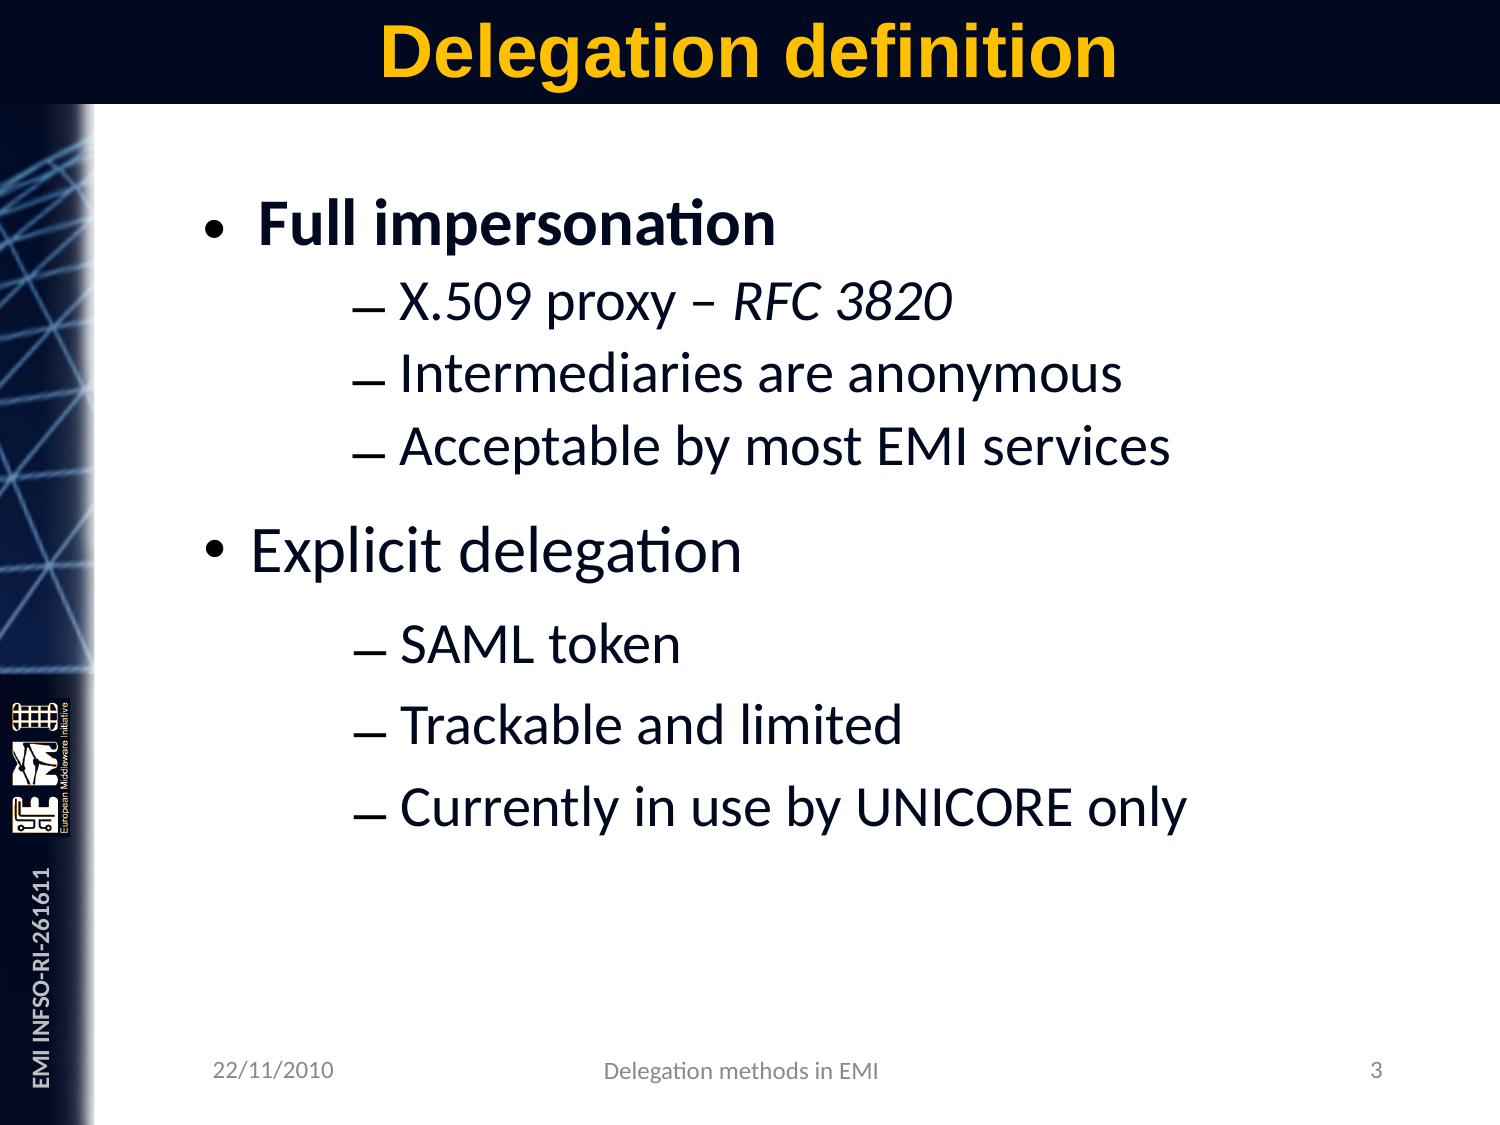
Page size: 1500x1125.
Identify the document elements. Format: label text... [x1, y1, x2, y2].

title Delegation definition [0, 0, 1500, 104]
text_box <number> [1354, 1042, 1424, 1103]
picture [0, 104, 106, 1125]
list Full impersonation X.509 proxy – RFC 3820 Intermediaries are anonymous Acceptable by most EMI services Explicit delegation SAML token Trackable and limited Currently in use by UNICORE only [187, 187, 1426, 976]
